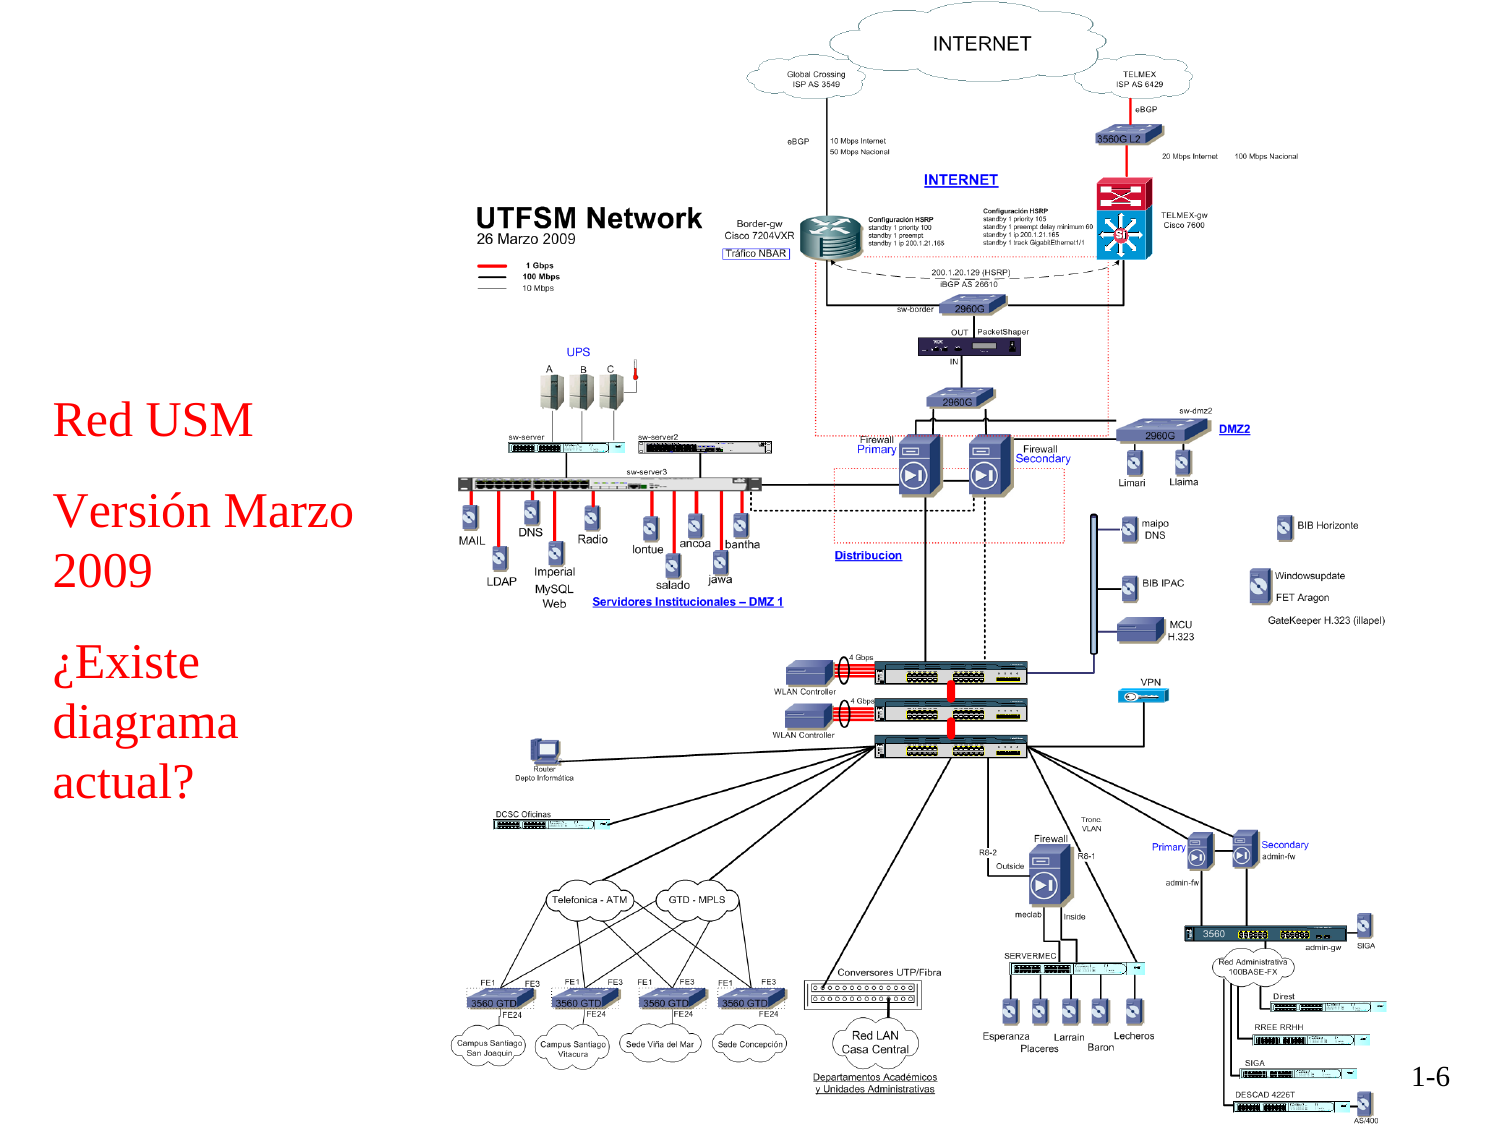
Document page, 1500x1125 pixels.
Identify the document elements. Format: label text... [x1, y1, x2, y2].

text_box Red USM Versión Marzo 2009 ¿Existe diagrama actual? [38, 378, 376, 817]
picture [450, 0, 1387, 1125]
text_box 1-<number> [1387, 1050, 1466, 1125]
